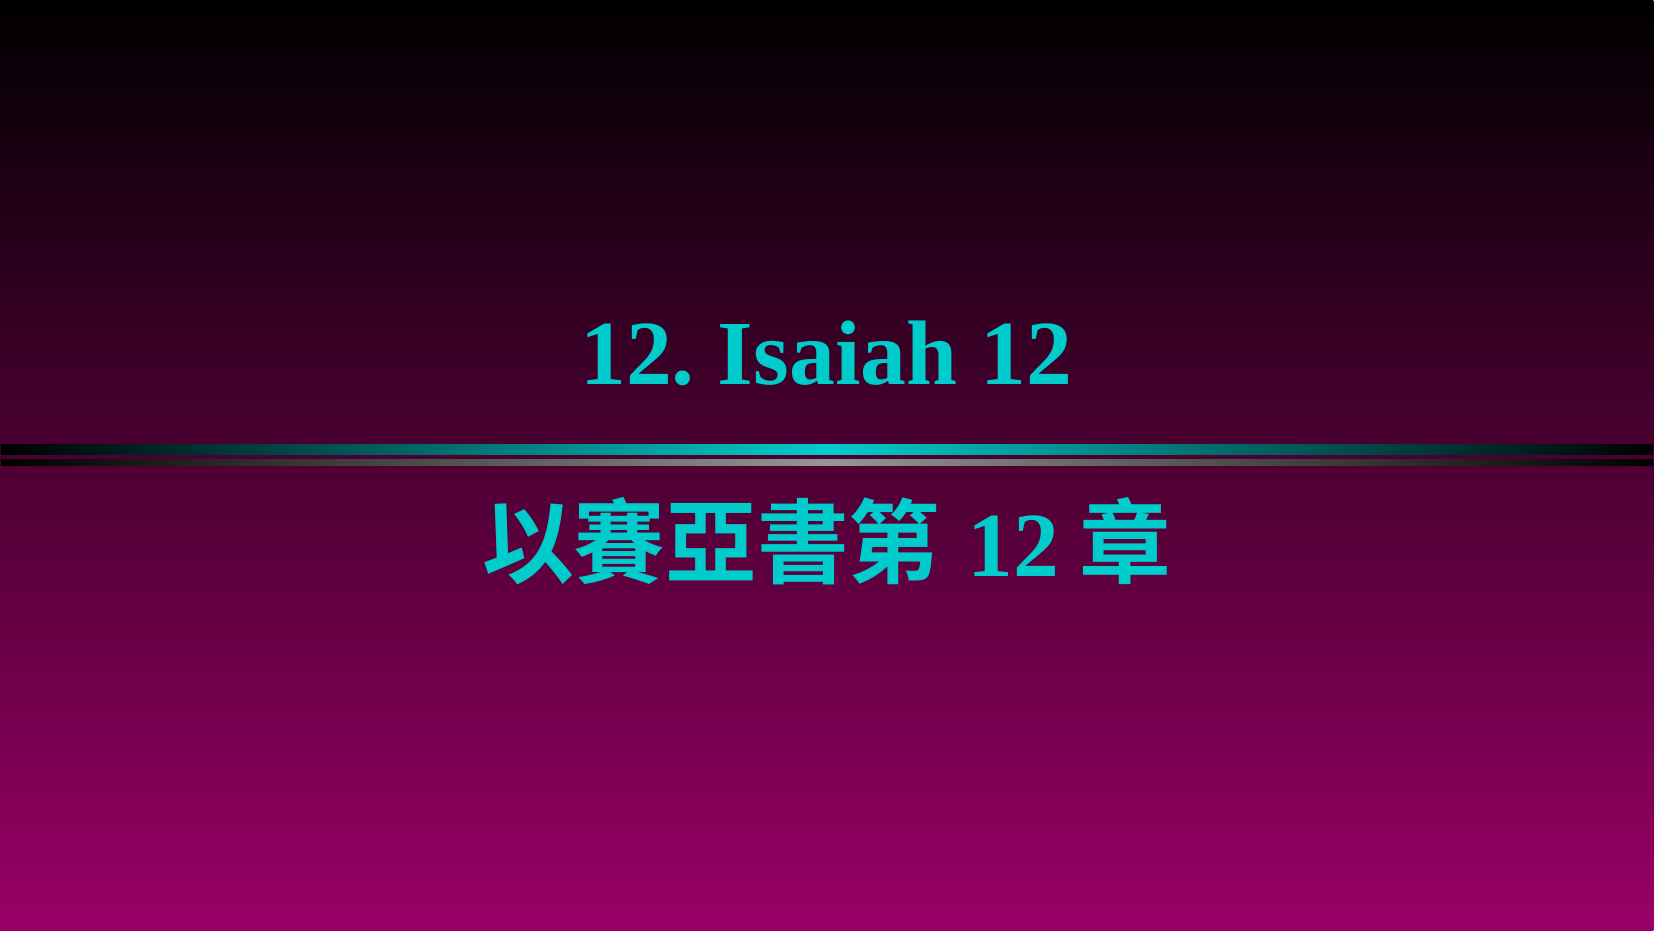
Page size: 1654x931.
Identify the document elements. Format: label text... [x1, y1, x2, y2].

title 12. Isaiah 12 以賽亞書第12章 [124, 251, 1530, 604]
